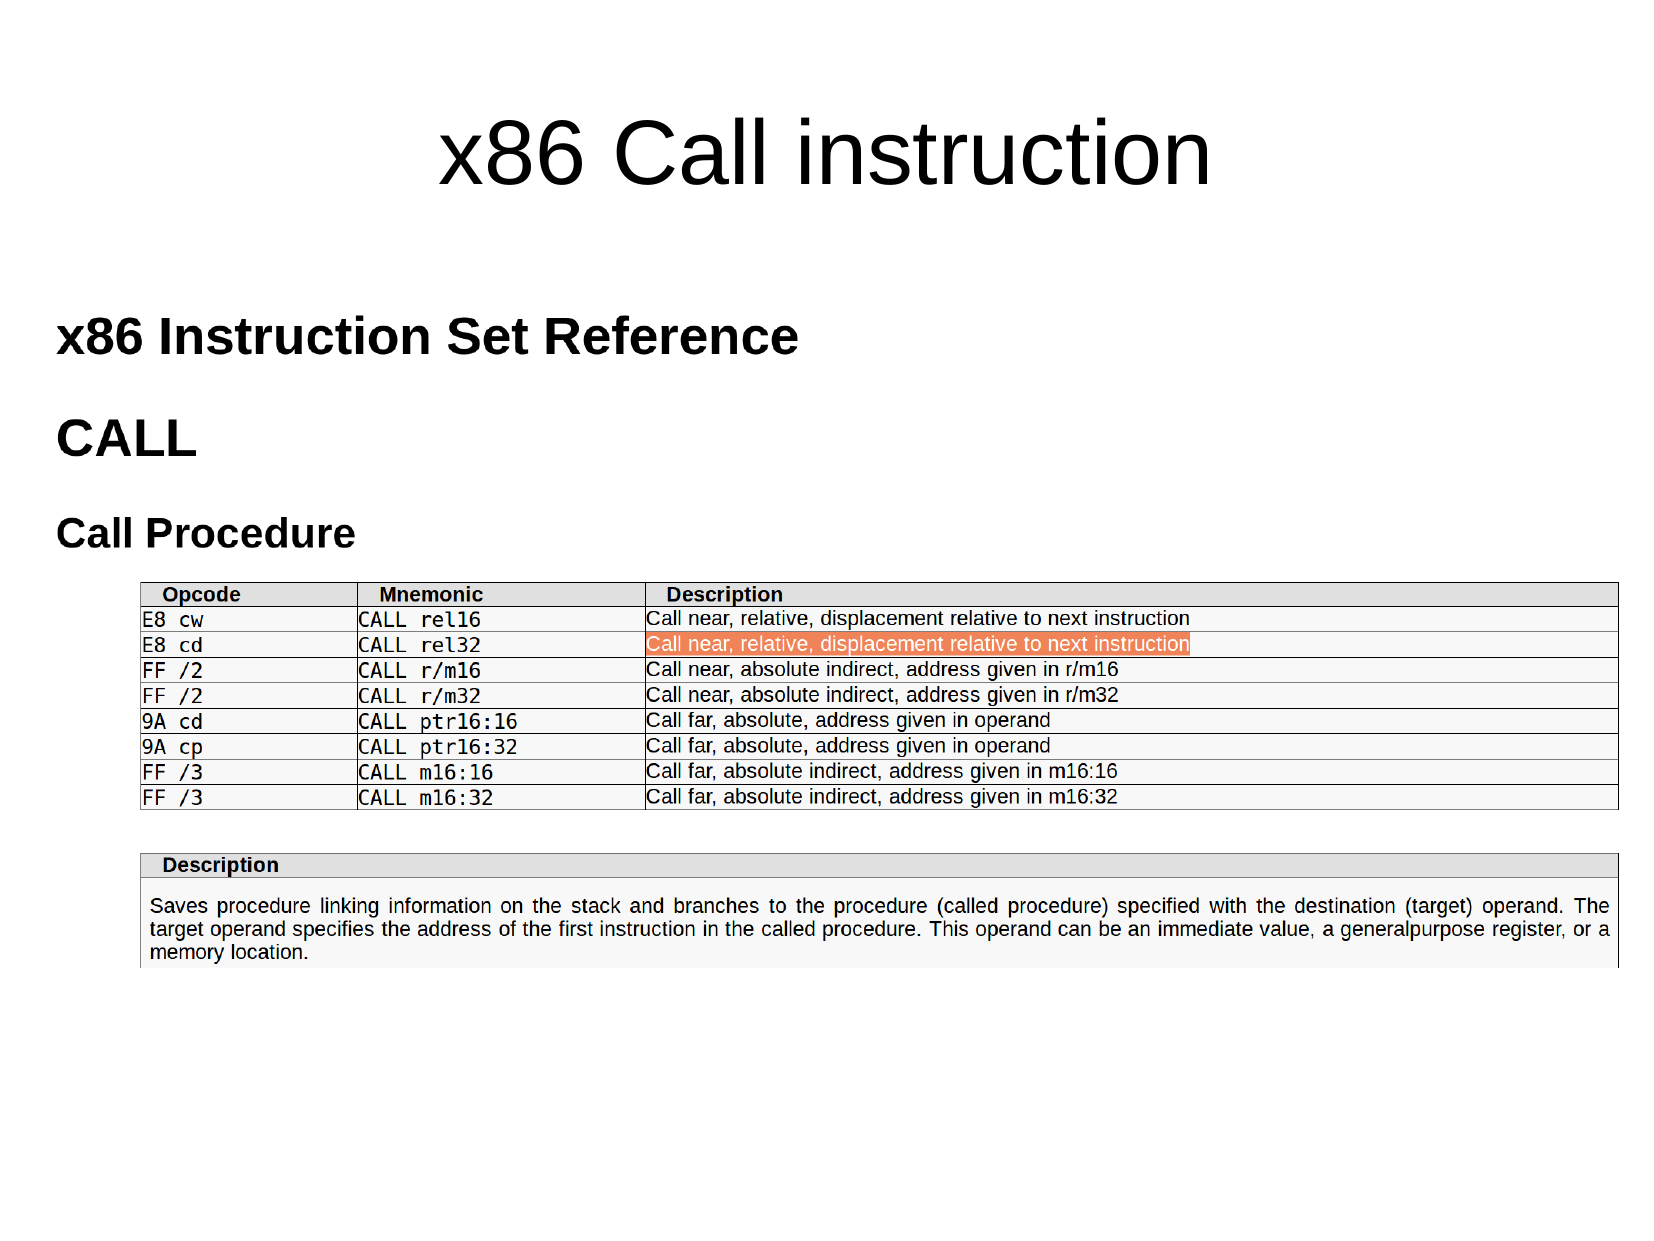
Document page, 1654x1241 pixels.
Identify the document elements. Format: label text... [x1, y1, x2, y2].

title x86 Call instruction [82, 49, 1571, 257]
picture [37, 282, 1641, 968]
